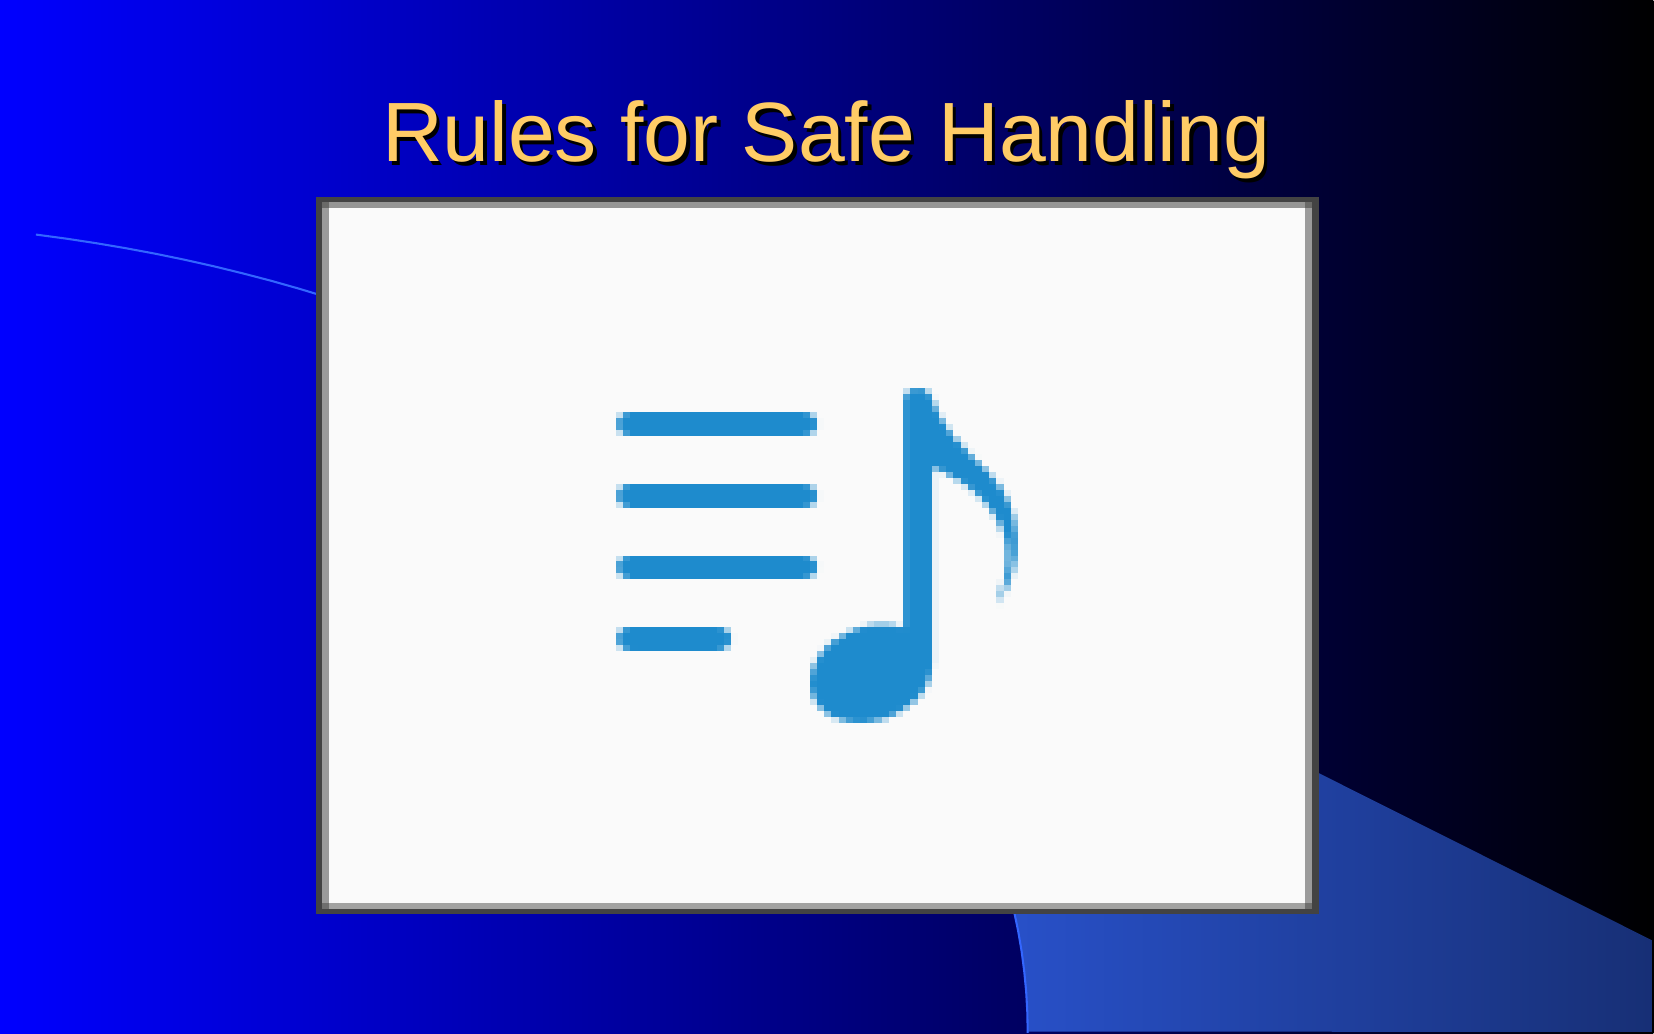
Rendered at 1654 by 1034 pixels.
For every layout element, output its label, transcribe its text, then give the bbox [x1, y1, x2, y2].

title Rules for Safe Handling [82, 41, 1571, 214]
text_box [315, 196, 1321, 916]
